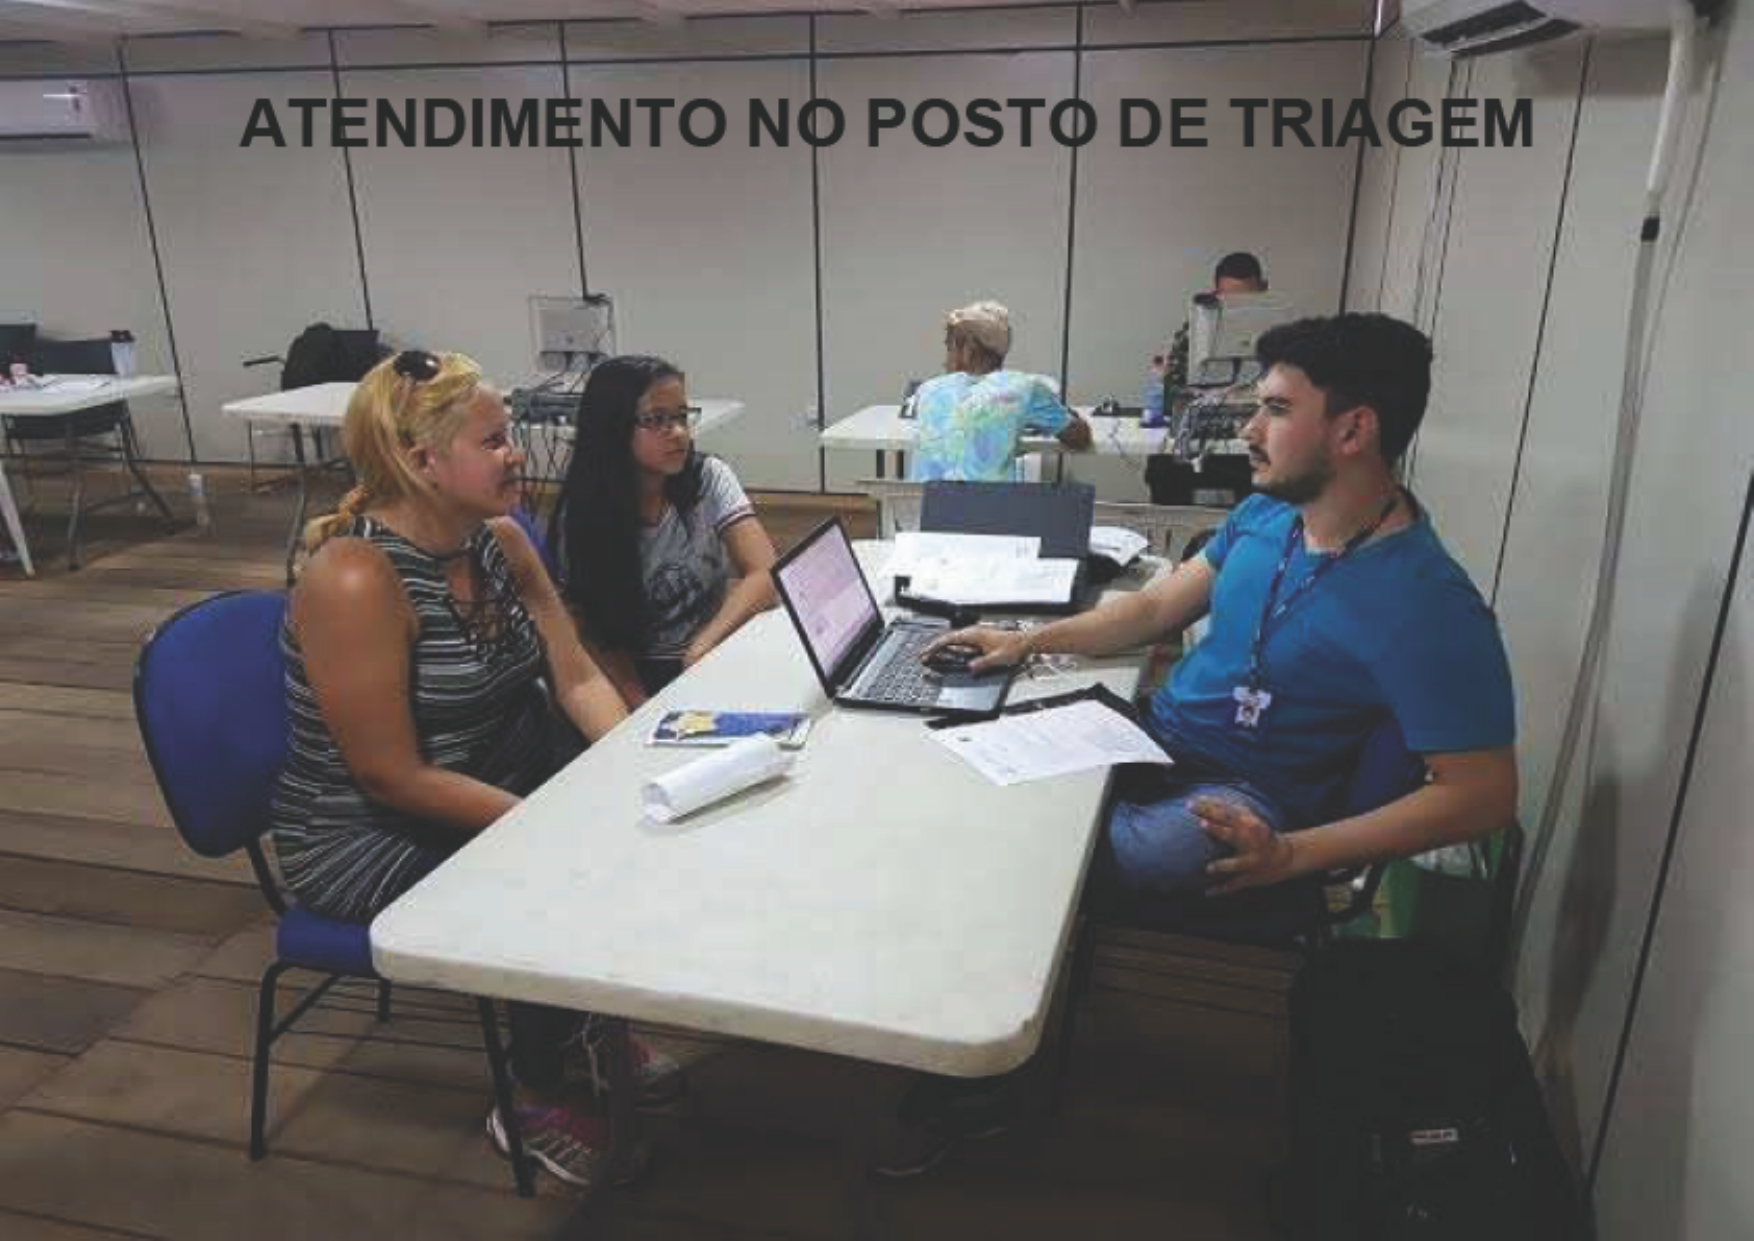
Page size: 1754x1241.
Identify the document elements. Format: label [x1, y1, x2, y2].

chart [0, 0, 1754, 1241]
